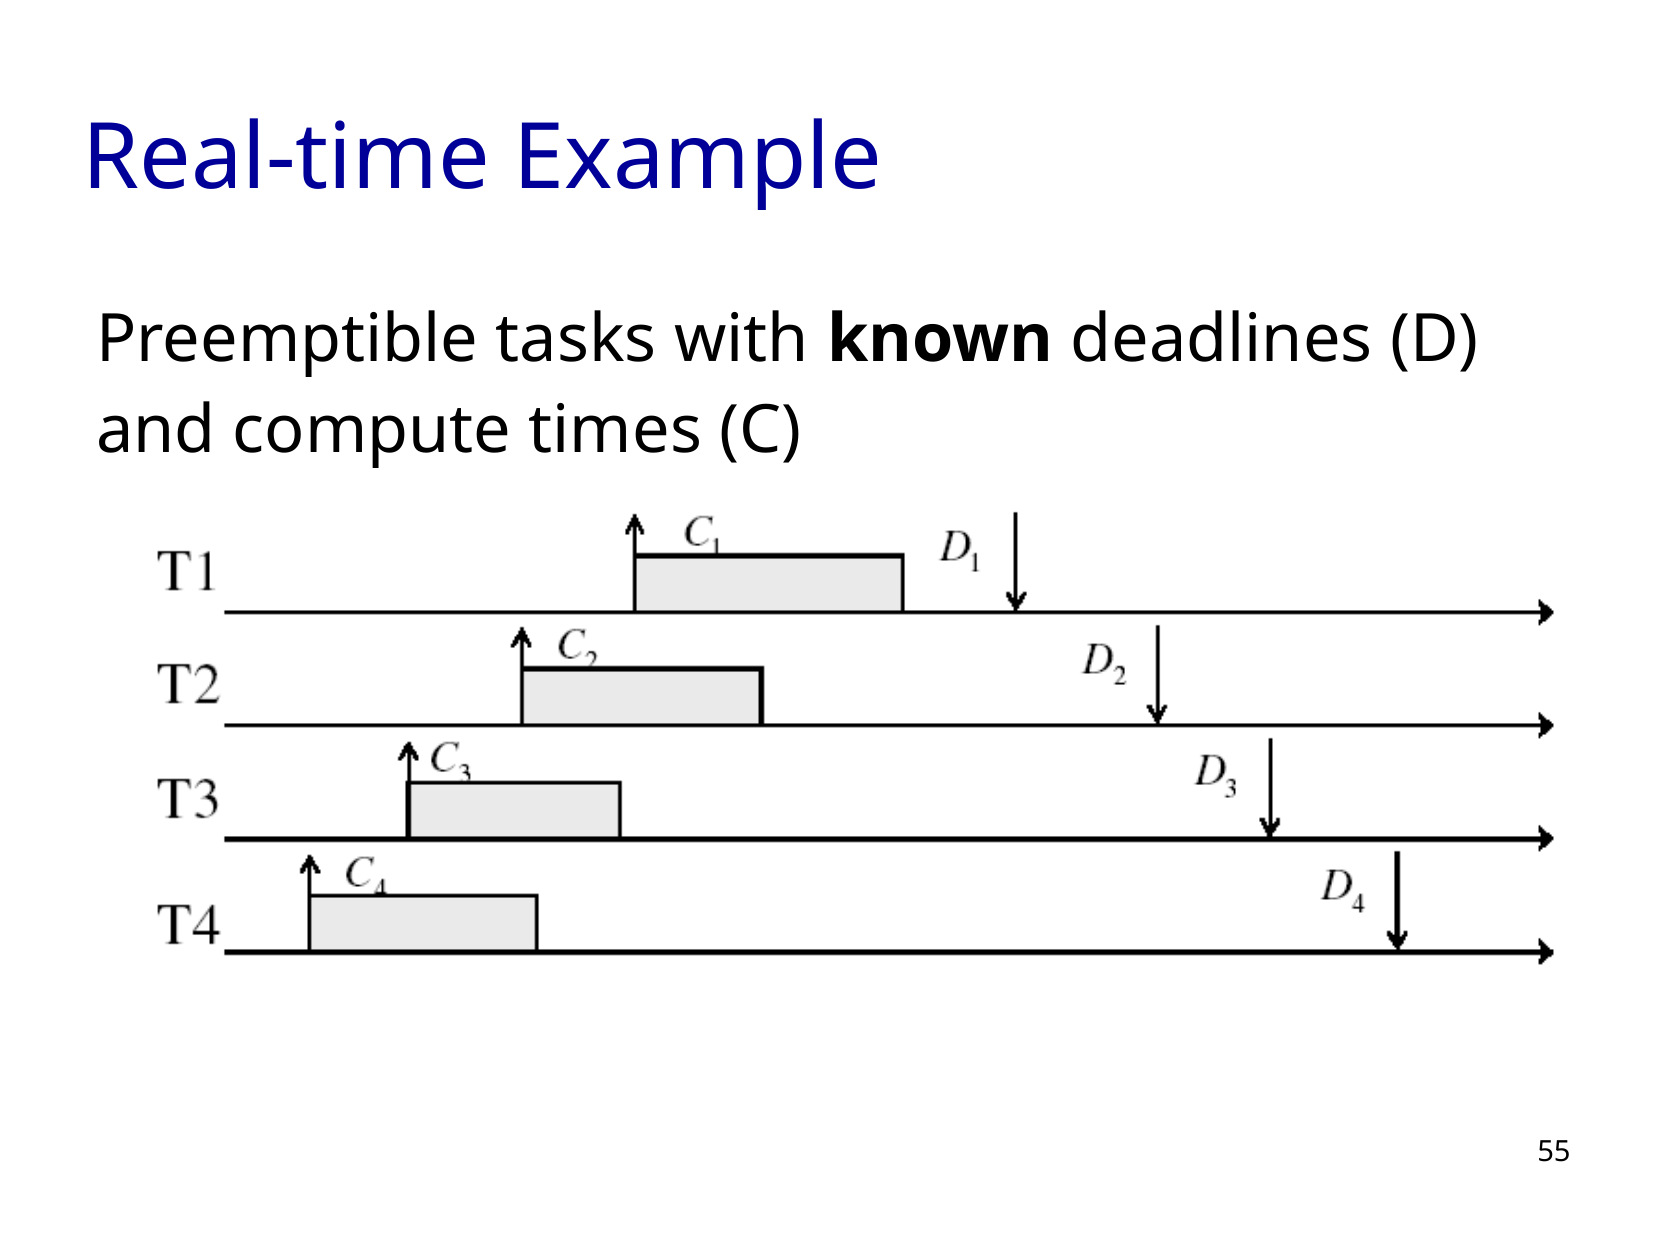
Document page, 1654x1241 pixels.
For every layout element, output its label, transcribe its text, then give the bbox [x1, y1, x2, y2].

picture [149, 509, 1576, 998]
title Real-time Example [82, 49, 1571, 257]
list Preemptible tasks with known deadlines (D) and compute times (C) [60, 290, 1571, 496]
